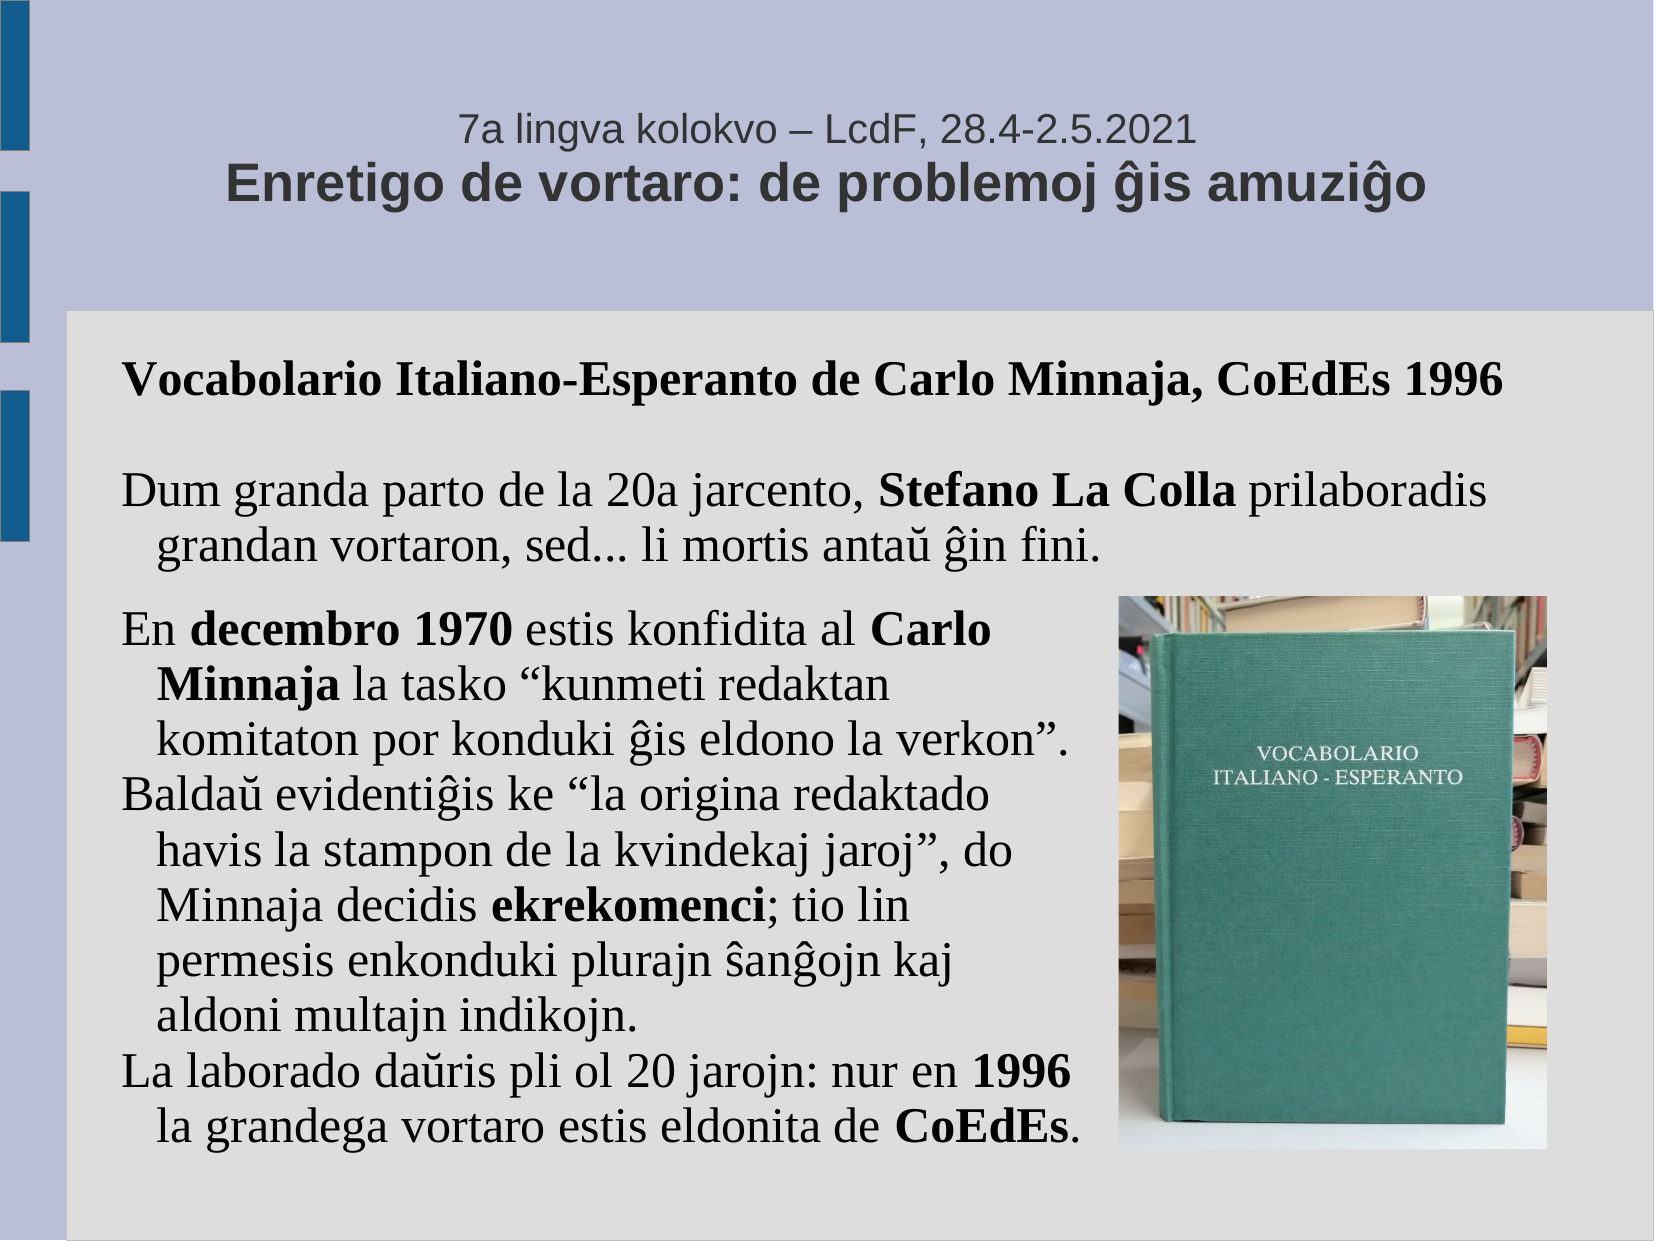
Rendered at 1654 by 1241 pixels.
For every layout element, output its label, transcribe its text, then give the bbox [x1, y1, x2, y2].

picture [1118, 596, 1547, 1149]
subtitle Vocabolario Italiano-Esperanto de Carlo Minnaja, CoEdEs 1996 Dum granda parto de la 20a jarcento, Stefano La Colla prilaboradis grandan vortaron, sed... li mortis antaŭ ĝin fini. [121, 344, 1534, 579]
title 7a lingva kolokvo – LcdF, 28.4-2.5.2021 Enretigo de vortaro: de problemoj ĝis amuziĝo [121, 55, 1534, 263]
text_box En decembro 1970 estis konfidita al Carlo Minnaja la tasko “kunmeti redaktan komitaton por konduki ĝis eldono la verkon”. Baldaŭ evidentiĝis ke “la origina redaktado havis la stampon de la kvindekaj jaroj”, do Minnaja decidis ekrekomenci; tio lin permesis enkonduki plurajn ŝanĝojn kaj aldoni multajn indikojn. La laborado daŭris pli ol 20 jarojn: nur en 1996 la grandega vortaro estis eldonita de CoEdEs. [121, 593, 1087, 1161]
